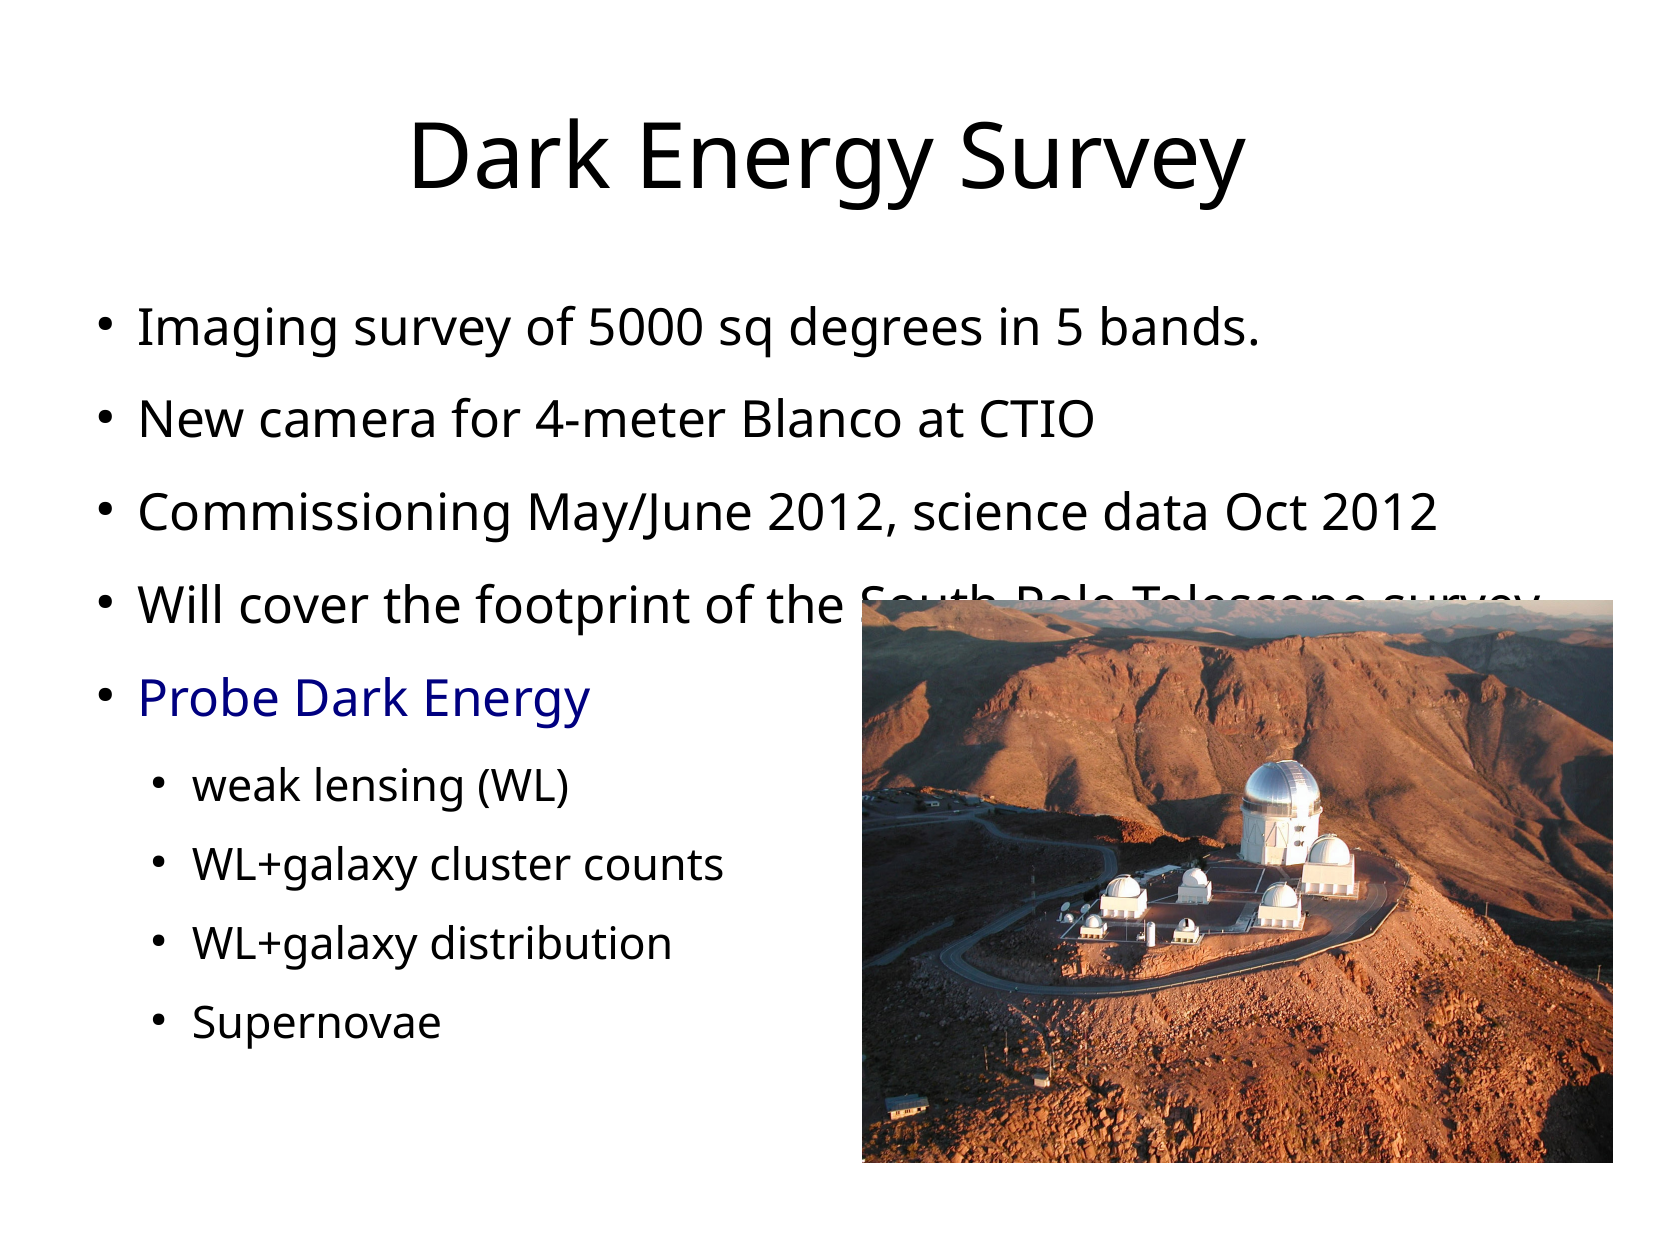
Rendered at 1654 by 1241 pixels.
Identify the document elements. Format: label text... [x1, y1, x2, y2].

list Imaging survey of 5000 sq degrees in 5 bands. New camera for 4-meter Blanco at CTIO Commissioning May/June 2012, science data Oct 2012 Will cover the footprint of the South Pole Telescope survey Probe Dark Energy weak lensing (WL) WL+galaxy cluster counts WL+galaxy distribution Supernovae [82, 290, 1571, 1109]
picture [862, 600, 1613, 1163]
title Dark Energy Survey [82, 56, 1571, 250]
